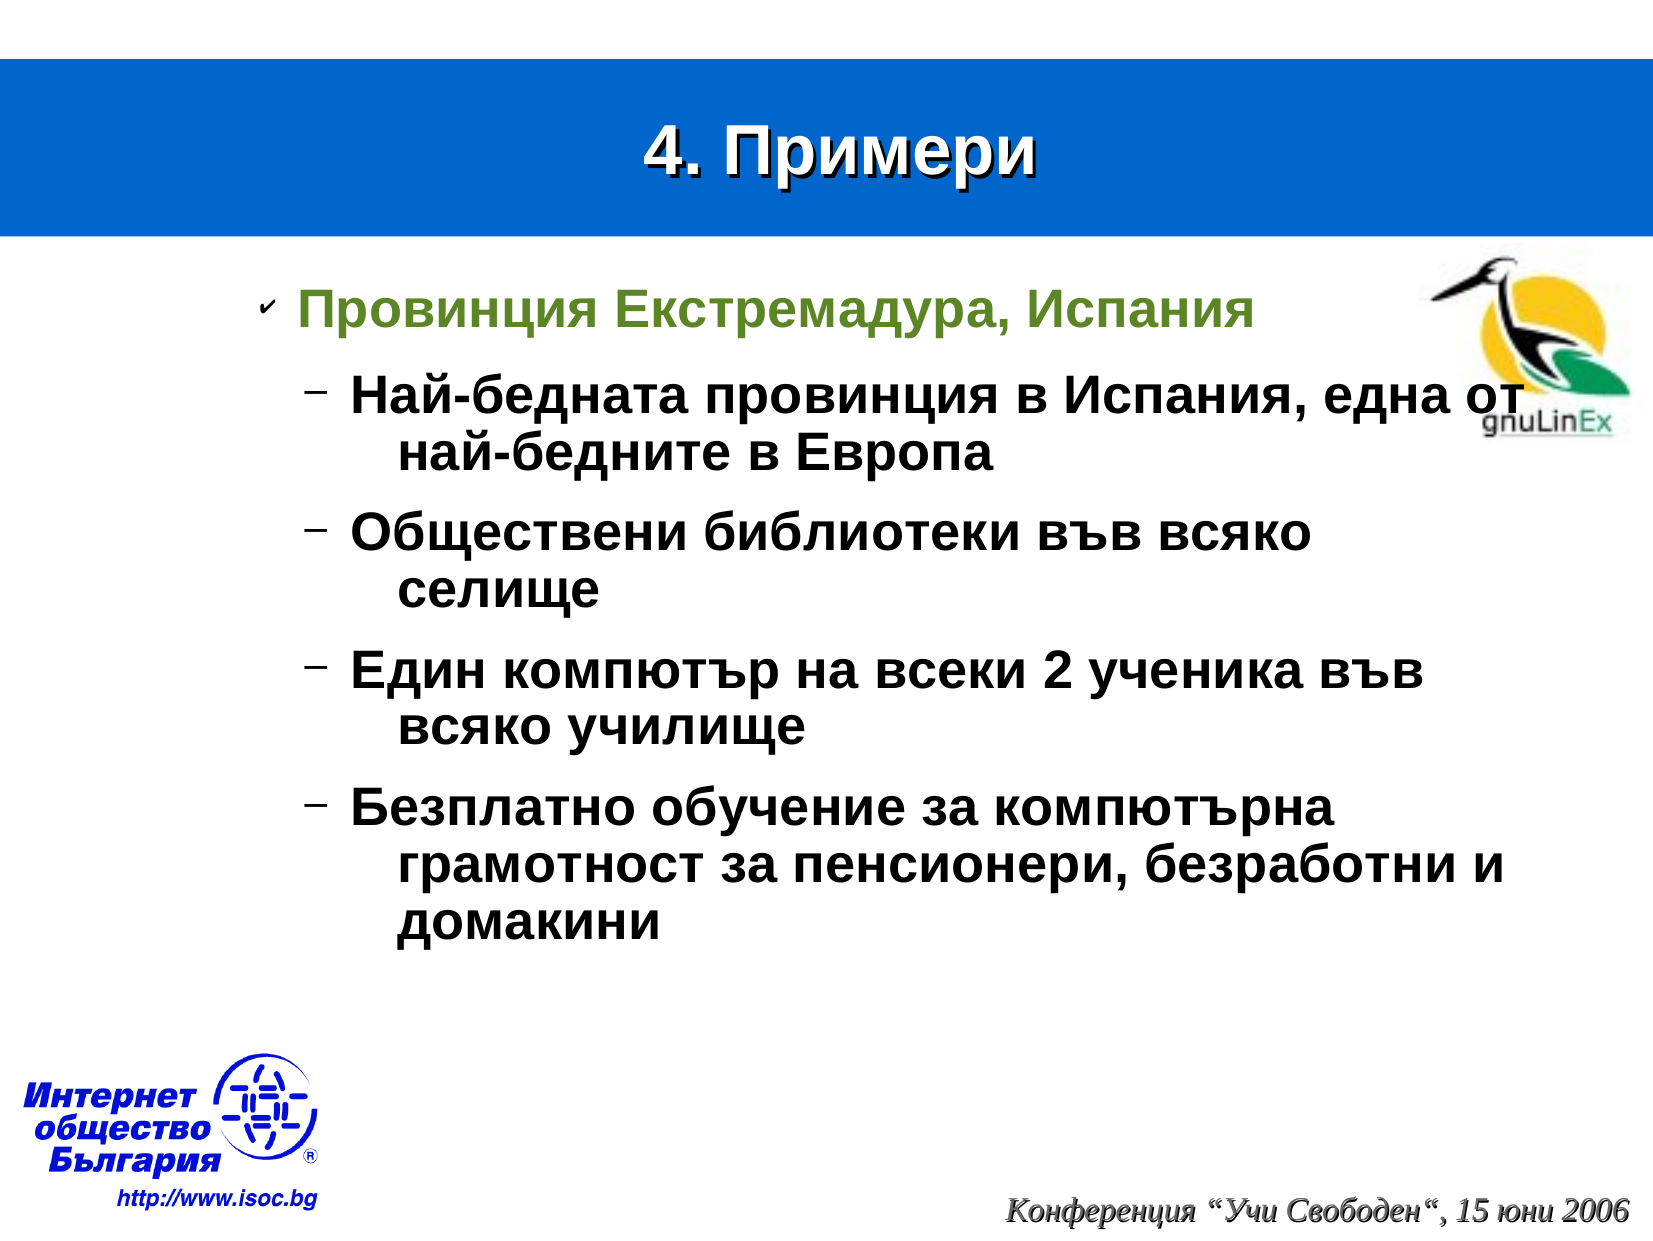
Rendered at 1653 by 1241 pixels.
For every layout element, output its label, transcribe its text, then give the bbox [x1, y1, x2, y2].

picture [1417, 243, 1649, 443]
title 4. Примери [29, 79, 1653, 227]
picture [23, 1051, 318, 1211]
list Провинция Екстремадура, Испания Най-бедната провинция в Испания, една от най-бедните в Европа Обществени библиотеки във всяко селище Един компютър на всеки 2 ученика във всяко училище Безплатно обучение за компютърна грамотност за пенсионери, безработни и домакини [118, 281, 1530, 1093]
